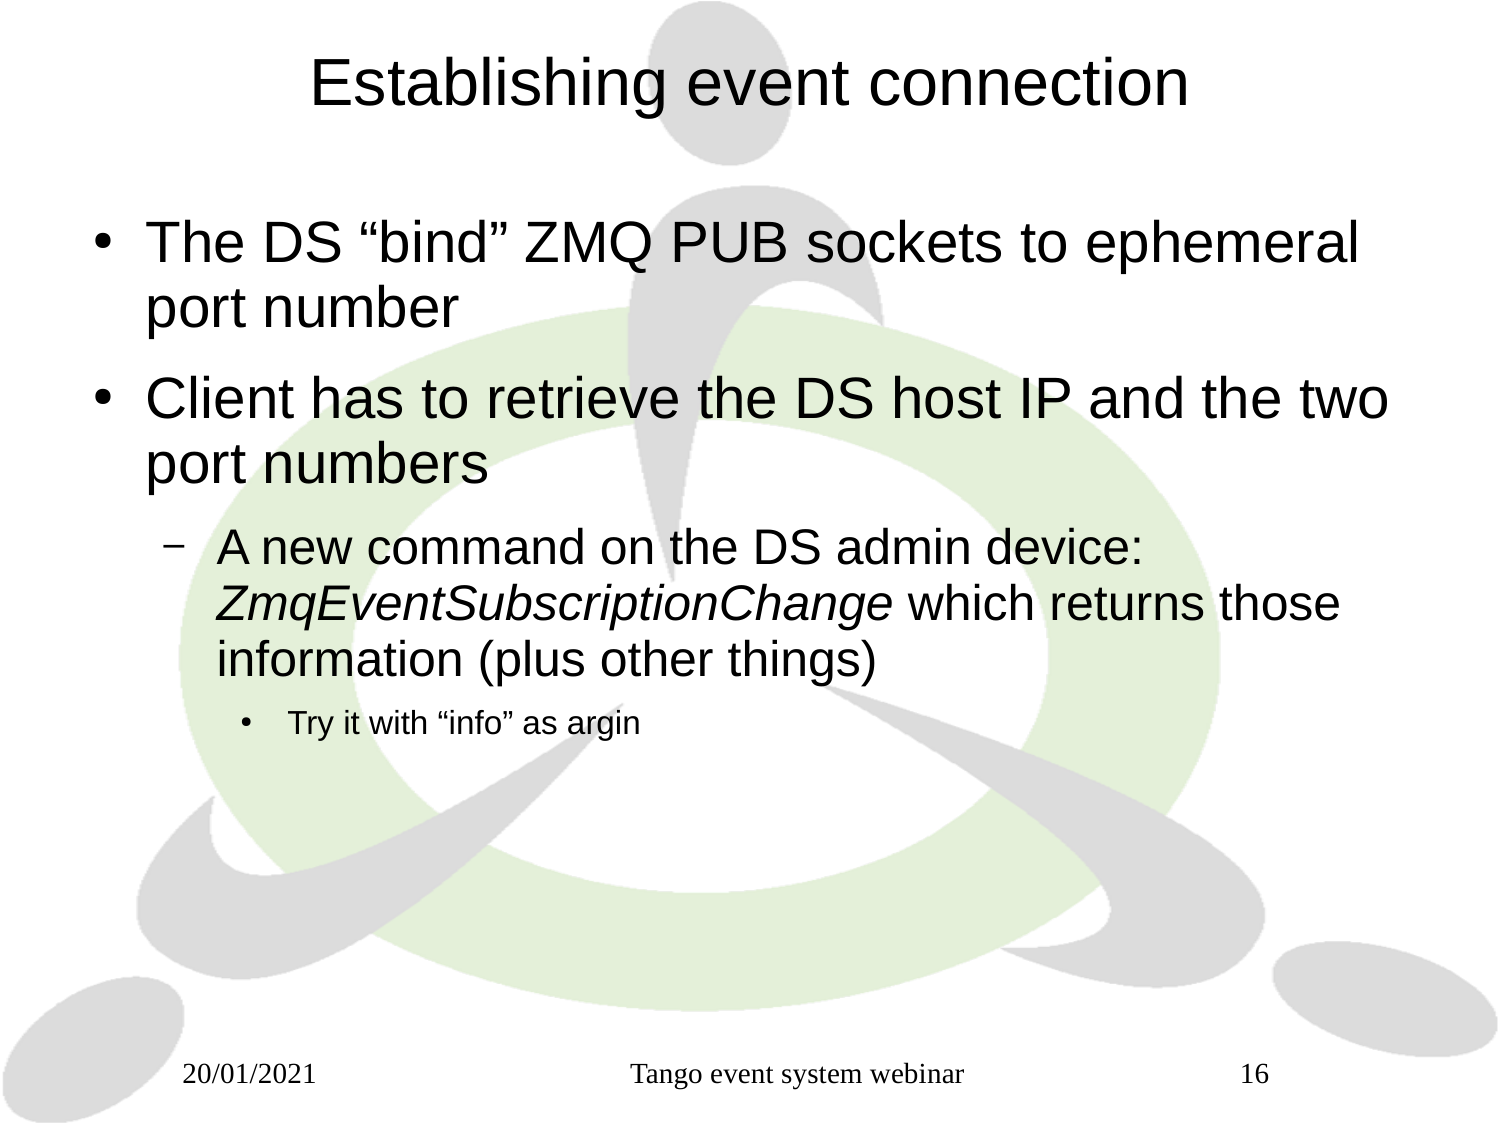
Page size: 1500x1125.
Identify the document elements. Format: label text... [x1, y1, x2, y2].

picture [0, 0, 1500, 1125]
title Establishing event connection [75, 29, 1426, 136]
list The DS “bind” ZMQ PUB sockets to ephemeral port number Client has to retrieve the DS host IP and the two port numbers A new command on the DS admin device: ZmqEventSubscriptionChange which returns those information (plus other things) Try it with “info” as argin [75, 210, 1425, 1021]
